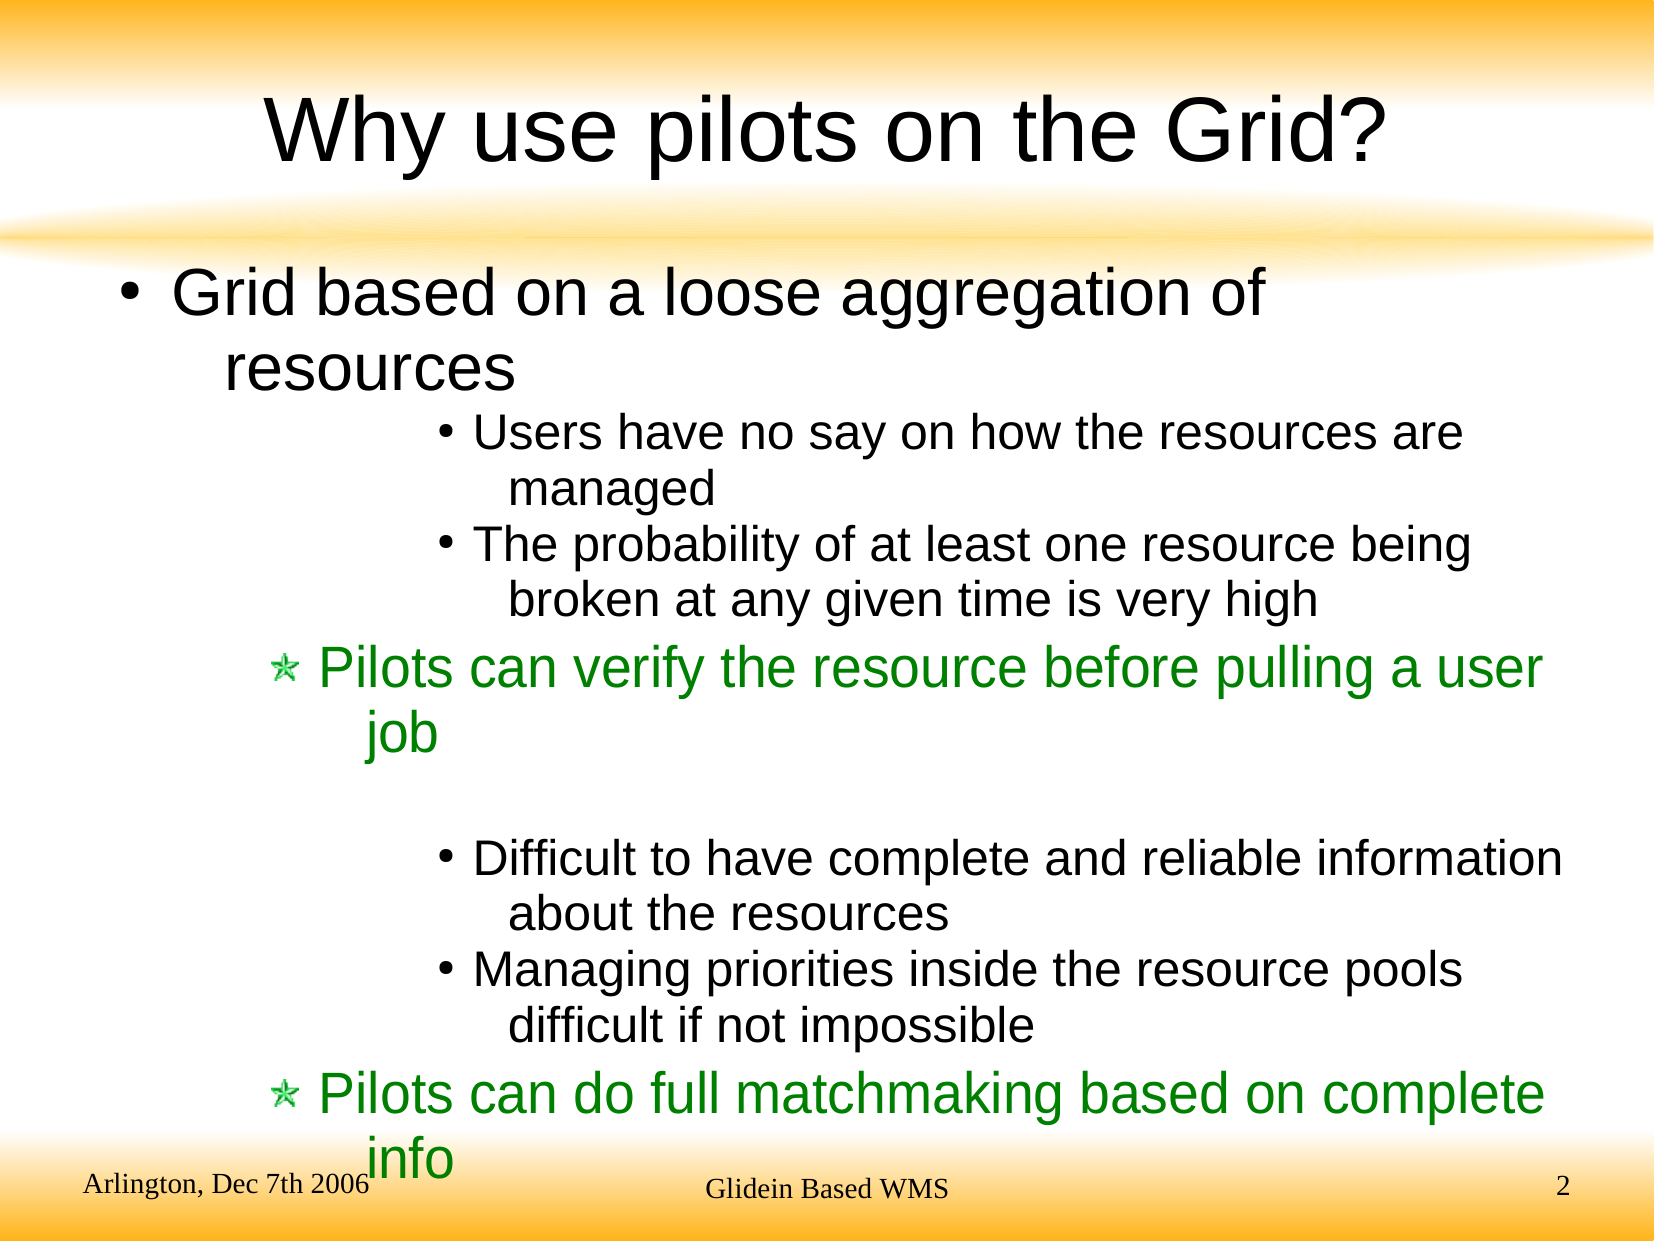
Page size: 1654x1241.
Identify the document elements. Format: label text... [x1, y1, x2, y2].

text_box VO frontend [18, 235, 1635, 239]
list Grid based on a loose aggregation of resources Users have no say on how the resources are managed The probability of at least one resource being broken at any given time is very high Pilots can verify the resource before pulling a user job Difficult to have complete and reliable information about the resources Managing priorities inside the resource pools difficult if not impossible Pilots can do full matchmaking based on complete info [82, 254, 1571, 1149]
title Why use pilots on the Grid? [82, 25, 1571, 233]
